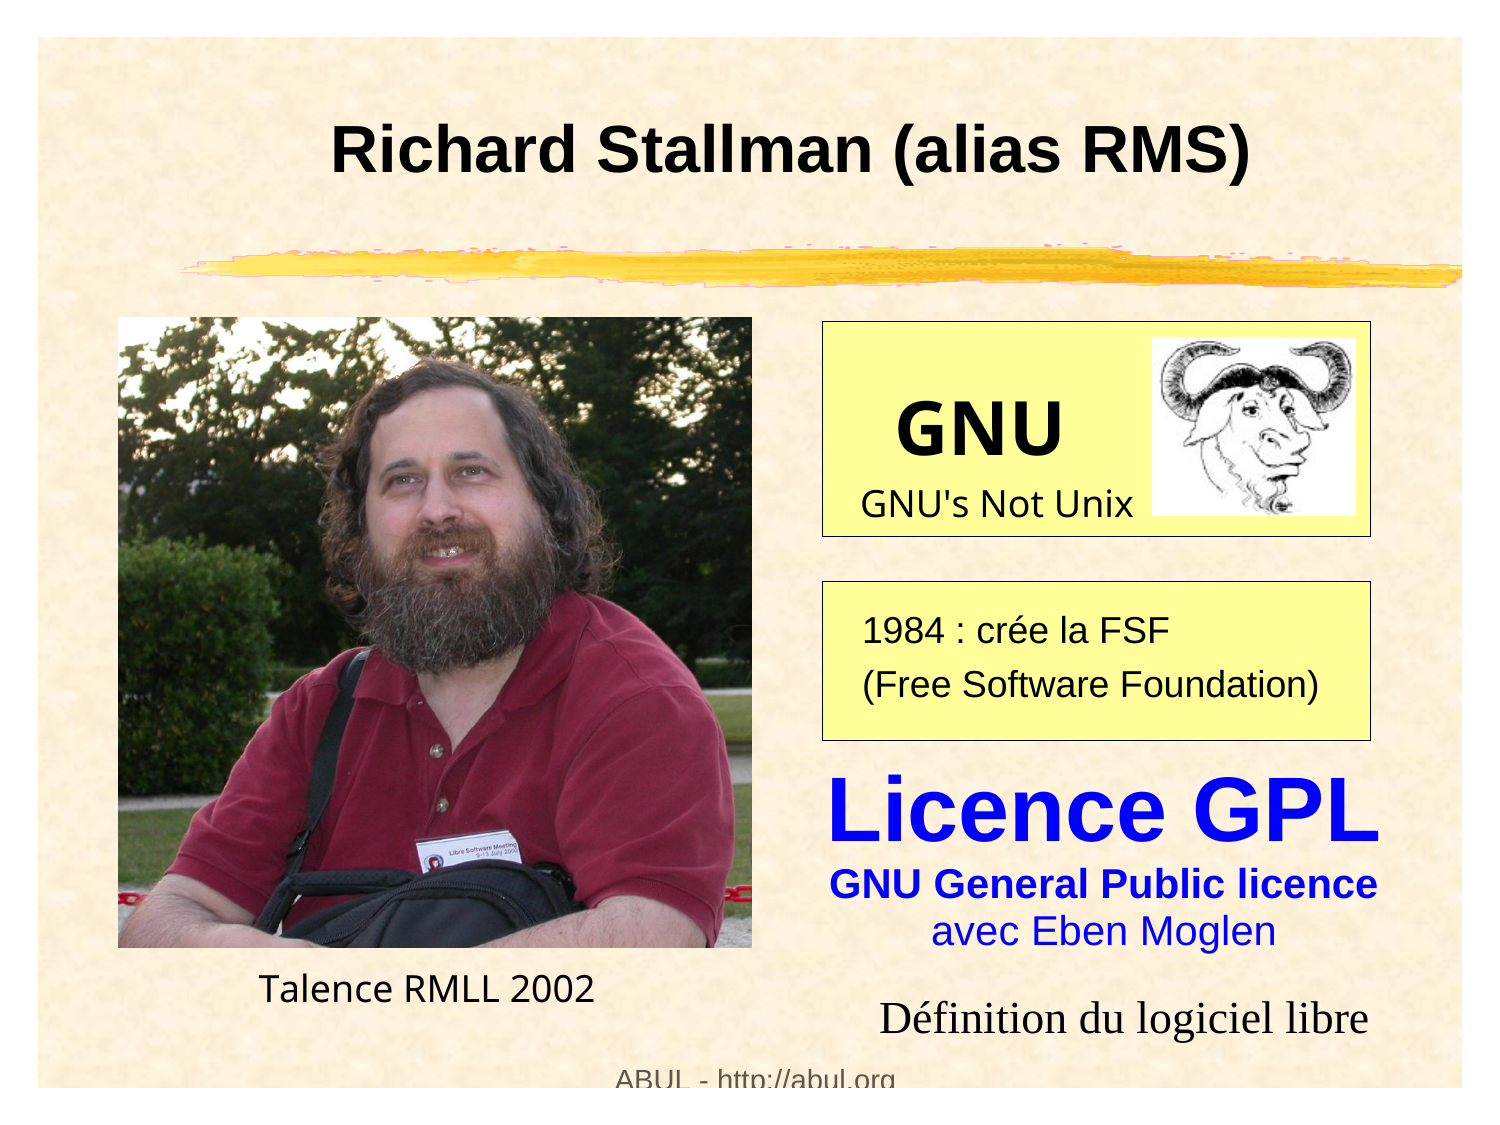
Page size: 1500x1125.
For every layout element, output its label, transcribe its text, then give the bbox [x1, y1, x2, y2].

text_box GNU GNU's Not Unix [837, 375, 1146, 513]
picture [620, 1073, 627, 1082]
picture [794, 1082, 801, 1088]
text_box [822, 321, 1371, 537]
picture [738, 1076, 743, 1088]
picture [639, 1081, 649, 1088]
text_box Richard Stallman (alias RMS) [318, 111, 1305, 213]
picture [722, 1076, 729, 1088]
picture [618, 1084, 630, 1088]
picture [883, 1076, 891, 1088]
picture [858, 1076, 866, 1088]
picture [37, 37, 1463, 1088]
picture [811, 1076, 818, 1088]
text_box 1984 : crée la FSF (Free Software Foundation) [844, 609, 1346, 717]
text_box Définition du logiciel libre [816, 992, 1421, 1049]
picture [639, 1072, 648, 1078]
picture [754, 1076, 761, 1088]
text_box Talence RMLL 2002 [246, 962, 624, 1009]
text_box [822, 581, 1371, 741]
text_box Licence GPL GNU General Public licence avec Eben Moglen [783, 758, 1413, 983]
